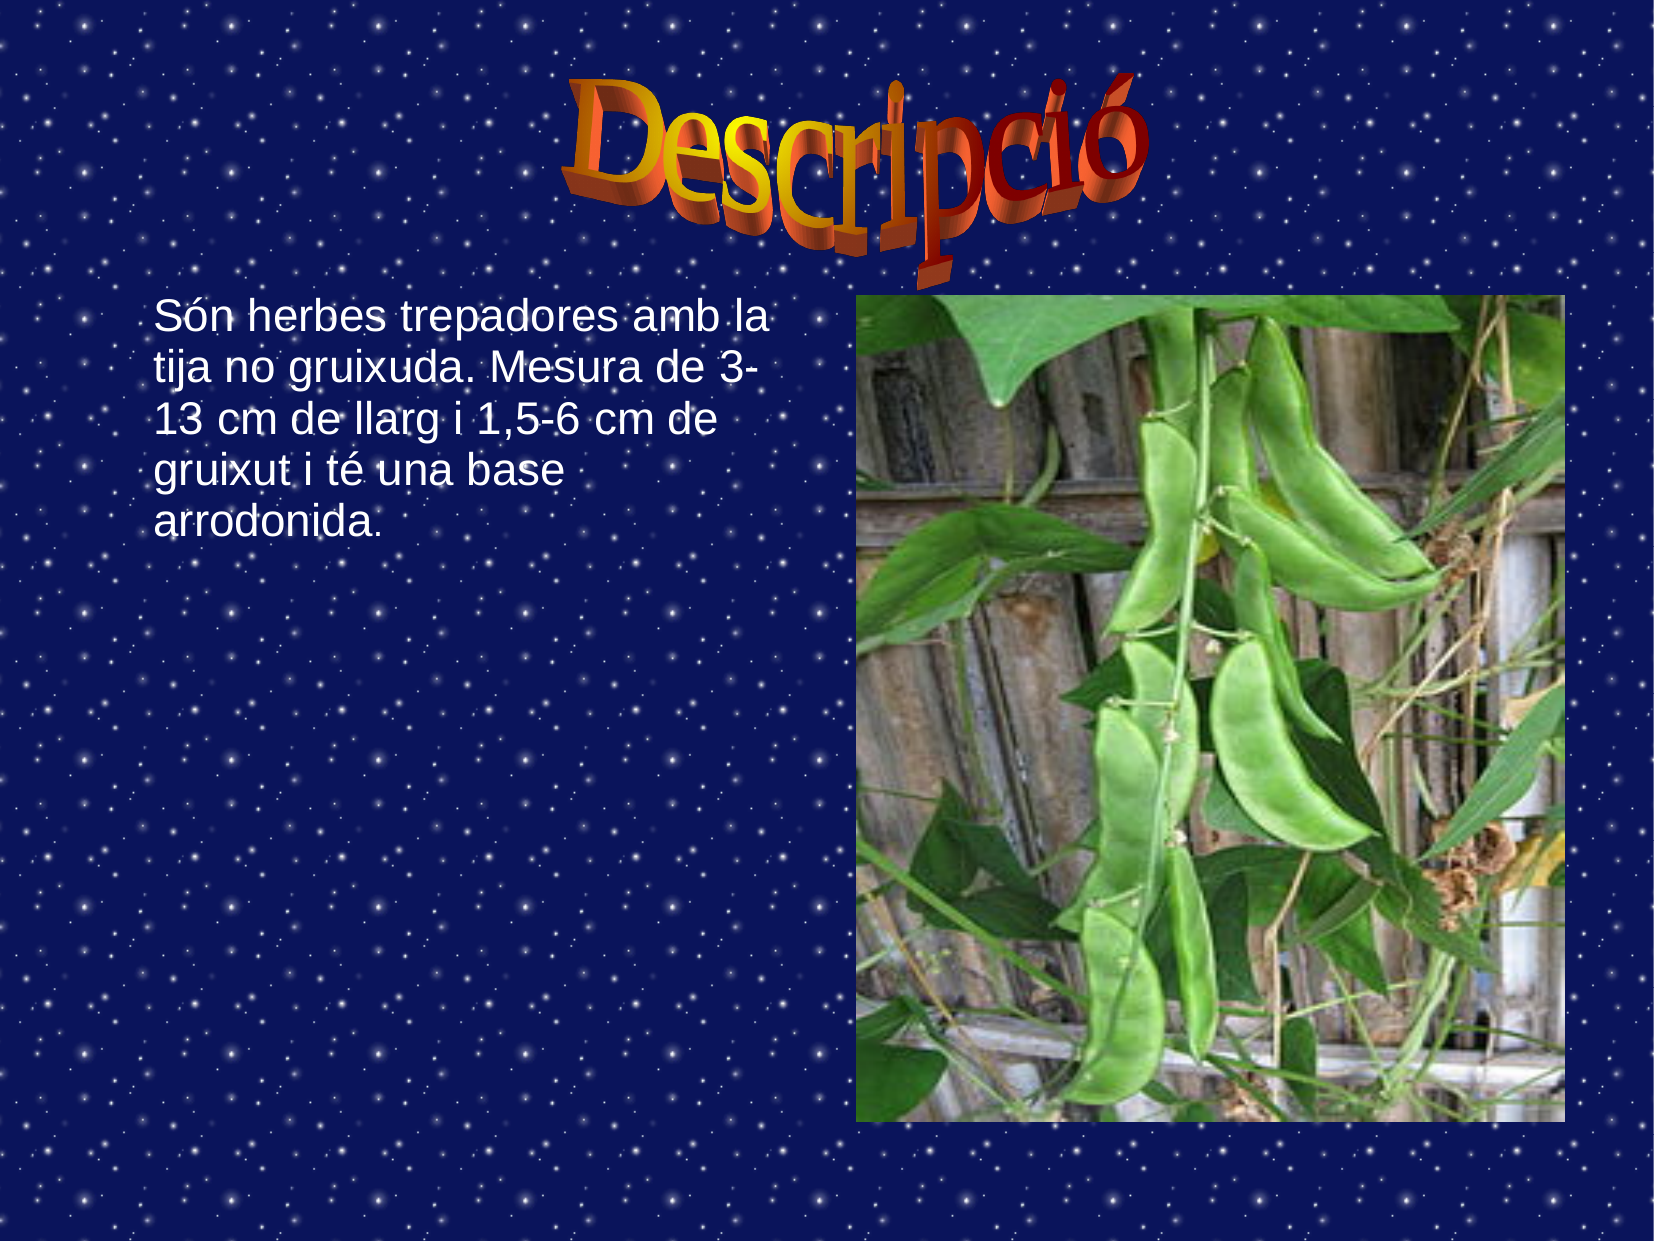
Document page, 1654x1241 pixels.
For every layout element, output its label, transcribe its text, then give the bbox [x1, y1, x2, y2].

picture [0, 0, 1654, 1241]
list Són herbes trepadores amb la tija no gruixuda. Mesura de 3-13 cm de llarg i 1,5-6 cm de gruixut i té una base arrodonida. [82, 290, 809, 1094]
